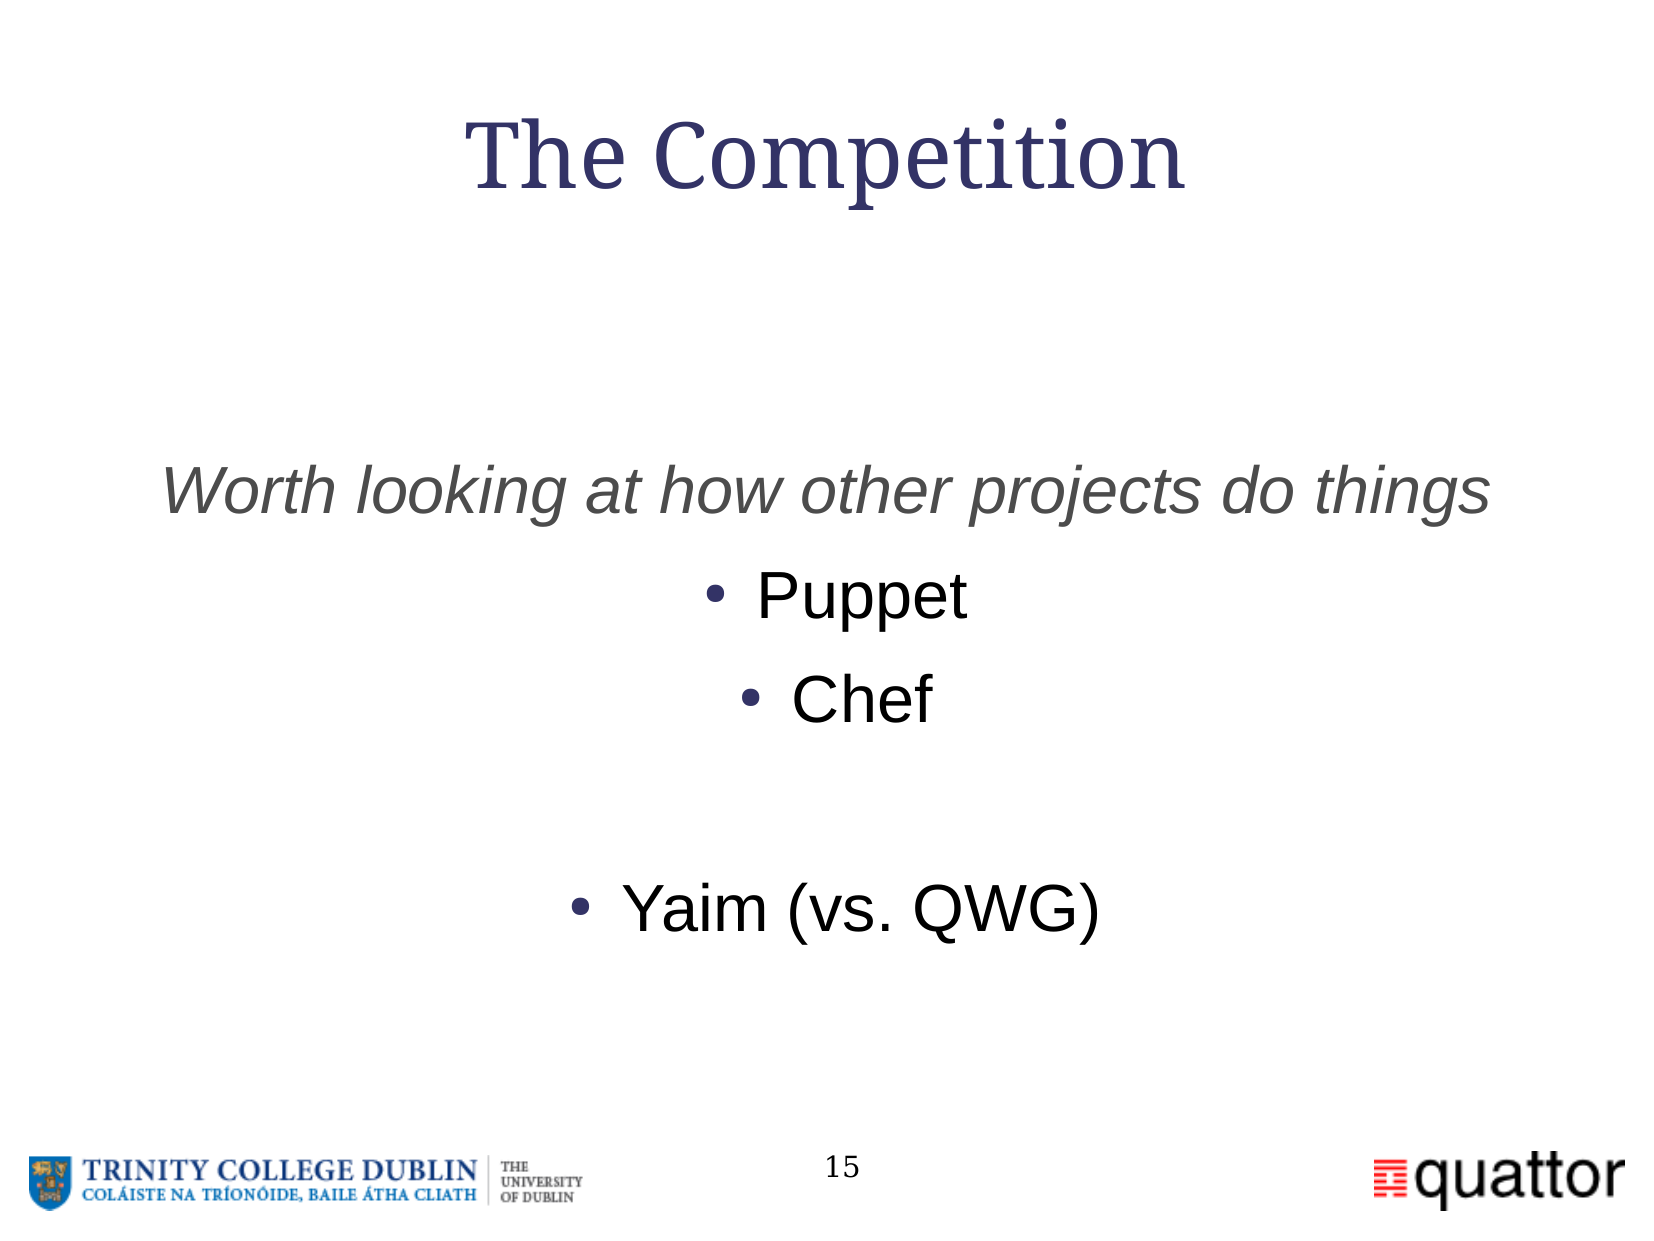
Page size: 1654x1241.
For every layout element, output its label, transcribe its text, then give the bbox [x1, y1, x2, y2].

title The Competition [82, 49, 1571, 257]
list Worth looking at how other projects do things Puppet Chef Yaim (vs. QWG) [82, 290, 1571, 1109]
picture [1374, 1151, 1625, 1211]
picture [29, 1155, 588, 1211]
